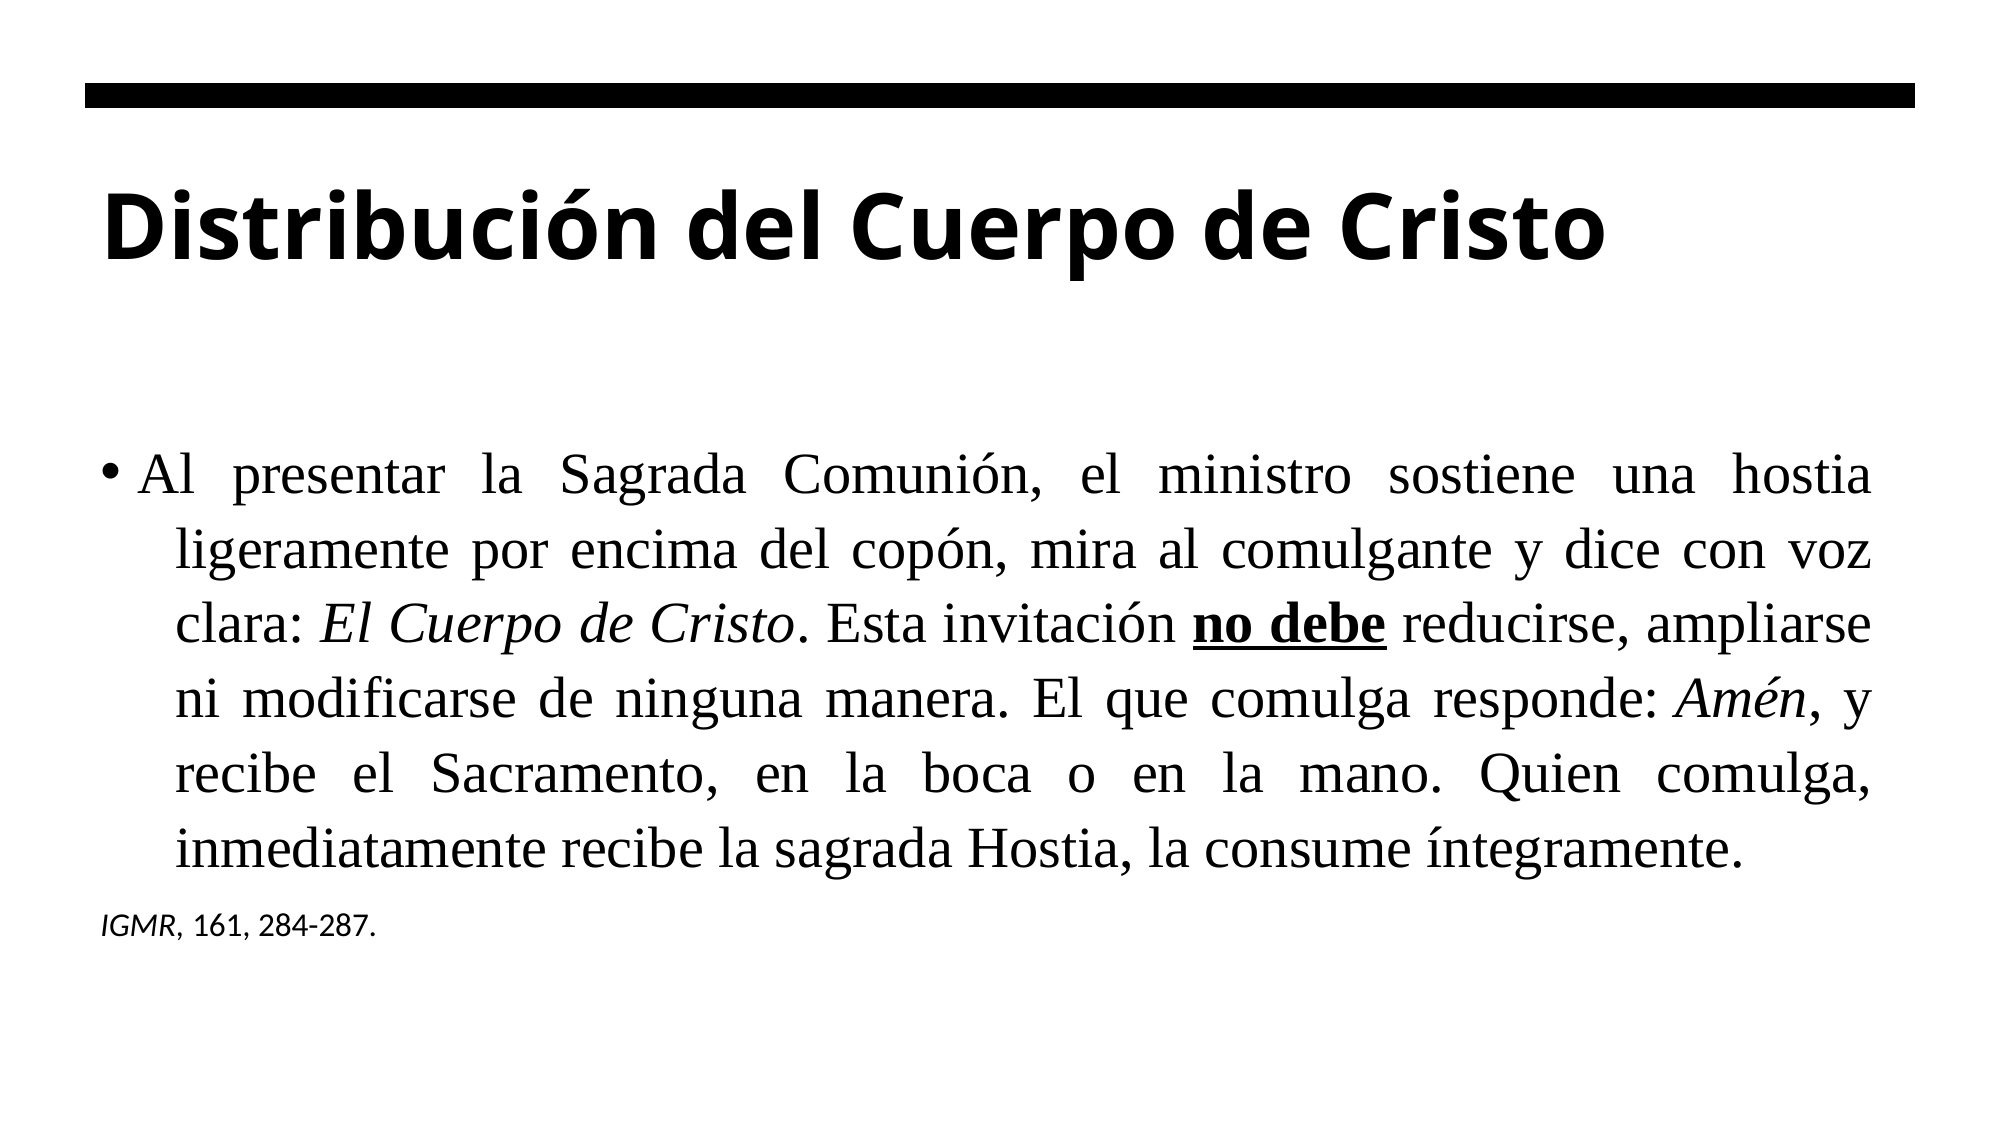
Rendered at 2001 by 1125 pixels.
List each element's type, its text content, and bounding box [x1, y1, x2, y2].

title Distribución del Cuerpo de Cristo [85, 160, 1916, 401]
list Al presentar la Sagrada Comunión, el ministro sostiene una hostia ligeramente por encima del copón, mira al comulgante y dice con voz clara: El Cuerpo de Cristo. Esta invitación no debe reducirse, ampliarse ni modificarse de ninguna manera. El que comulga responde: Amén, y recibe el Sacramento, en la boca o en la mano. Quien comulga, inmediatamente recibe la sagrada Hostia, la consume íntegramente. IGMR, 161, 284-287. [85, 423, 1916, 1085]
